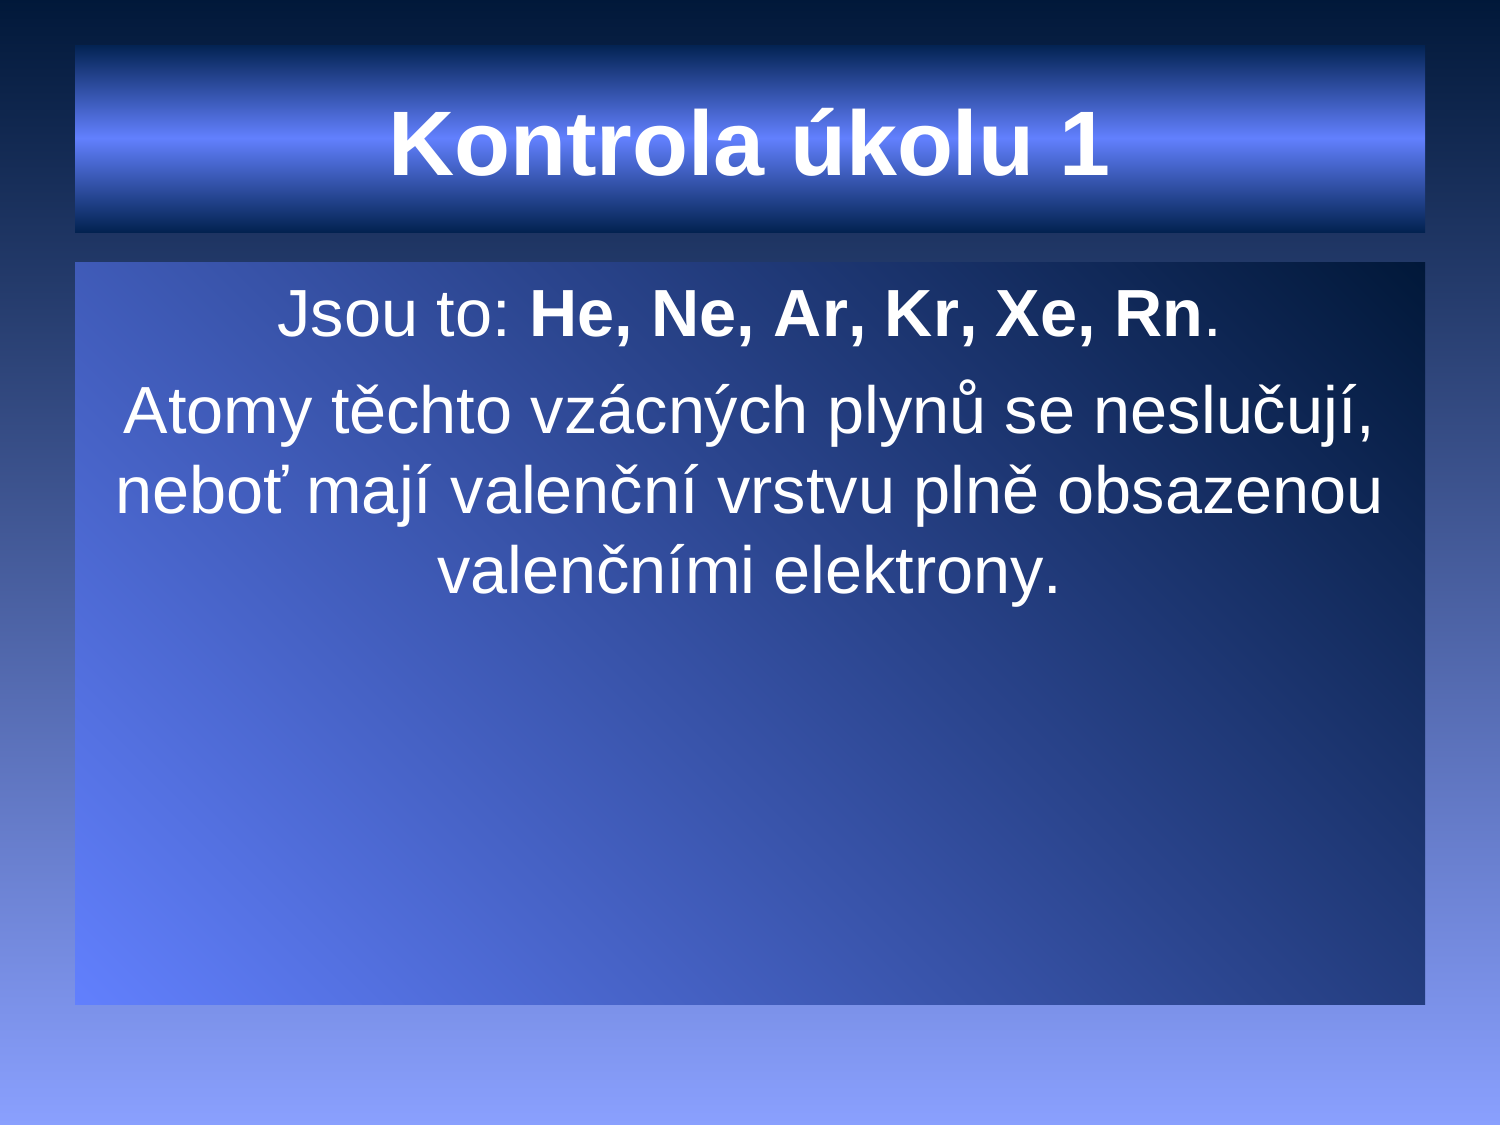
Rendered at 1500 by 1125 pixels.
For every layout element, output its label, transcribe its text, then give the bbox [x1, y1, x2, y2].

list Jsou to: He, Ne, Ar, Kr, Xe, Rn. Atomy těchto vzácných plynů se neslučují, neboť mají valenční vrstvu plně obsazenou valenčními elektrony. [75, 262, 1426, 1006]
title Kontrola úkolu 1 [75, 45, 1426, 233]
